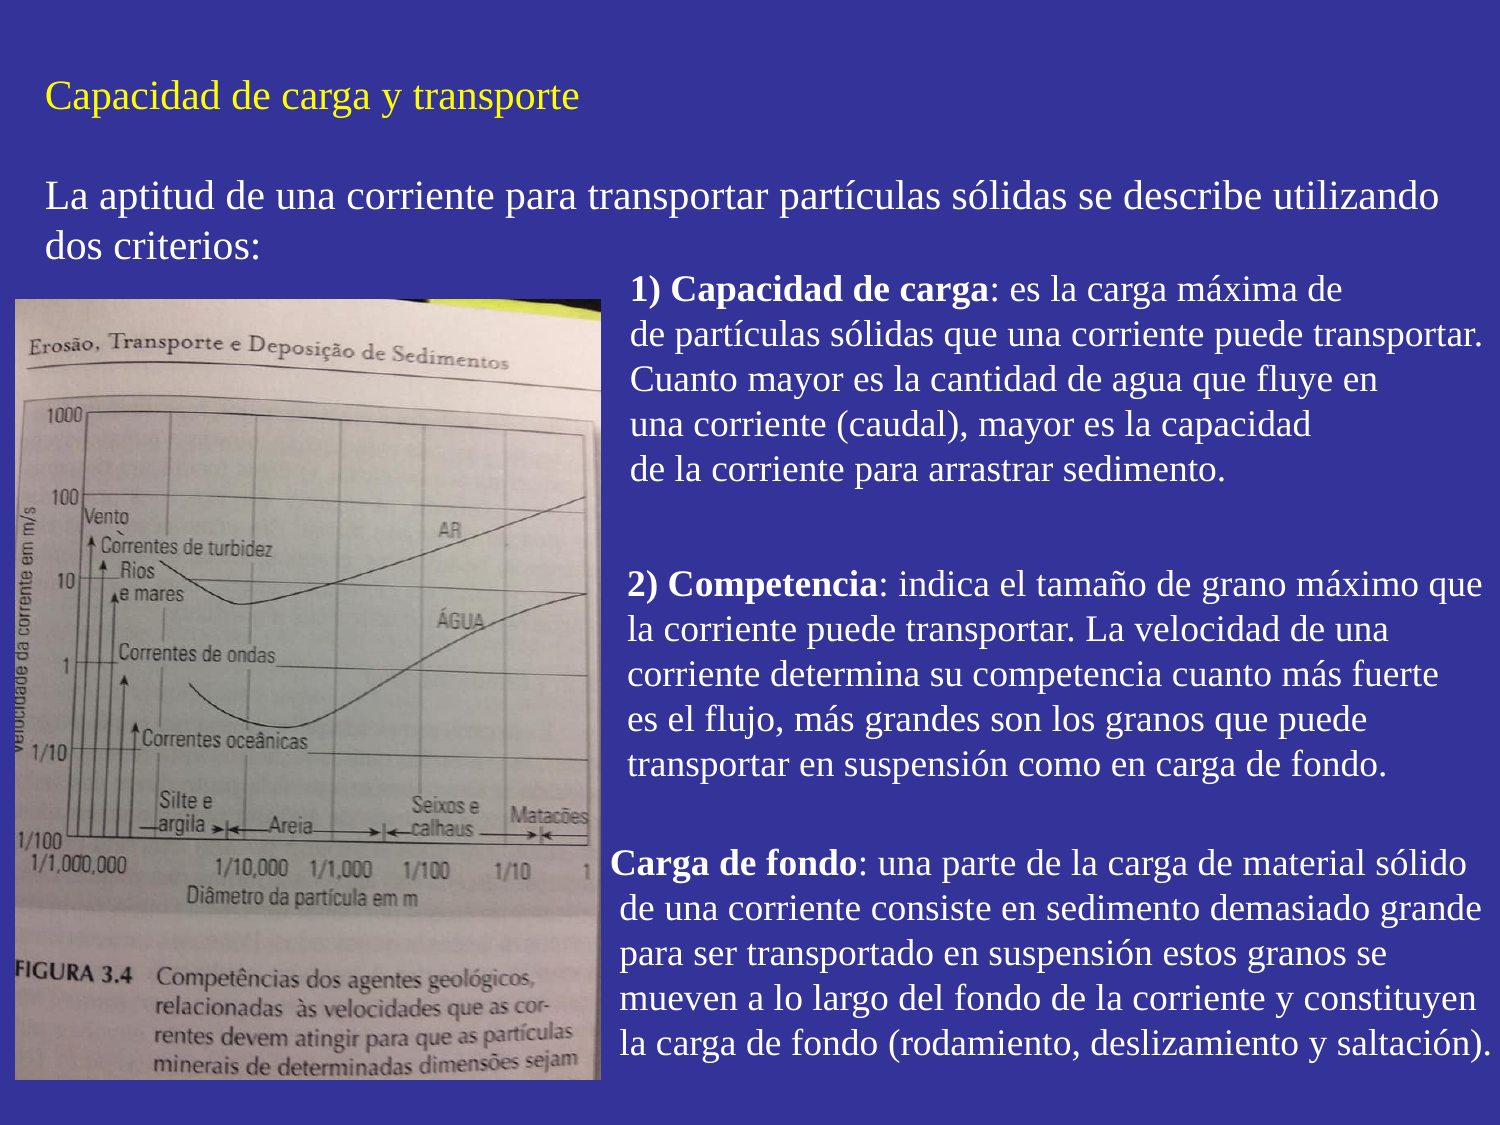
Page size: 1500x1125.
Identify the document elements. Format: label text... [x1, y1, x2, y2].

picture [15, 299, 601, 1081]
text_box Capacidad de carga y transporte La aptitud de una corriente para transportar partículas sólidas se describe utilizando dos criterios: [30, 60, 1457, 276]
text_box Carga de fondo: una parte de la carga de material sólido de una corriente consiste en sedimento demasiado grande para ser transportado en suspensión estos granos se mueven a lo largo del fondo de la corriente y constituyen la carga de fondo (rodamiento, deslizamiento y saltación). [595, 830, 1500, 1071]
text_box 1) Capacidad de carga: es la carga máxima de de partículas sólidas que una corriente puede transportar. Cuanto mayor es la cantidad de agua que fluye en una corriente (caudal), mayor es la capacidad de la corriente para arrastrar sedimento. [615, 256, 1500, 542]
text_box 2) Competencia: indica el tamaño de grano máximo que la corriente puede transportar. La velocidad de una corriente determina su competencia cuanto más fuerte es el flujo, más grandes son los granos que puede transportar en suspensión como en carga de fondo. [612, 551, 1499, 792]
